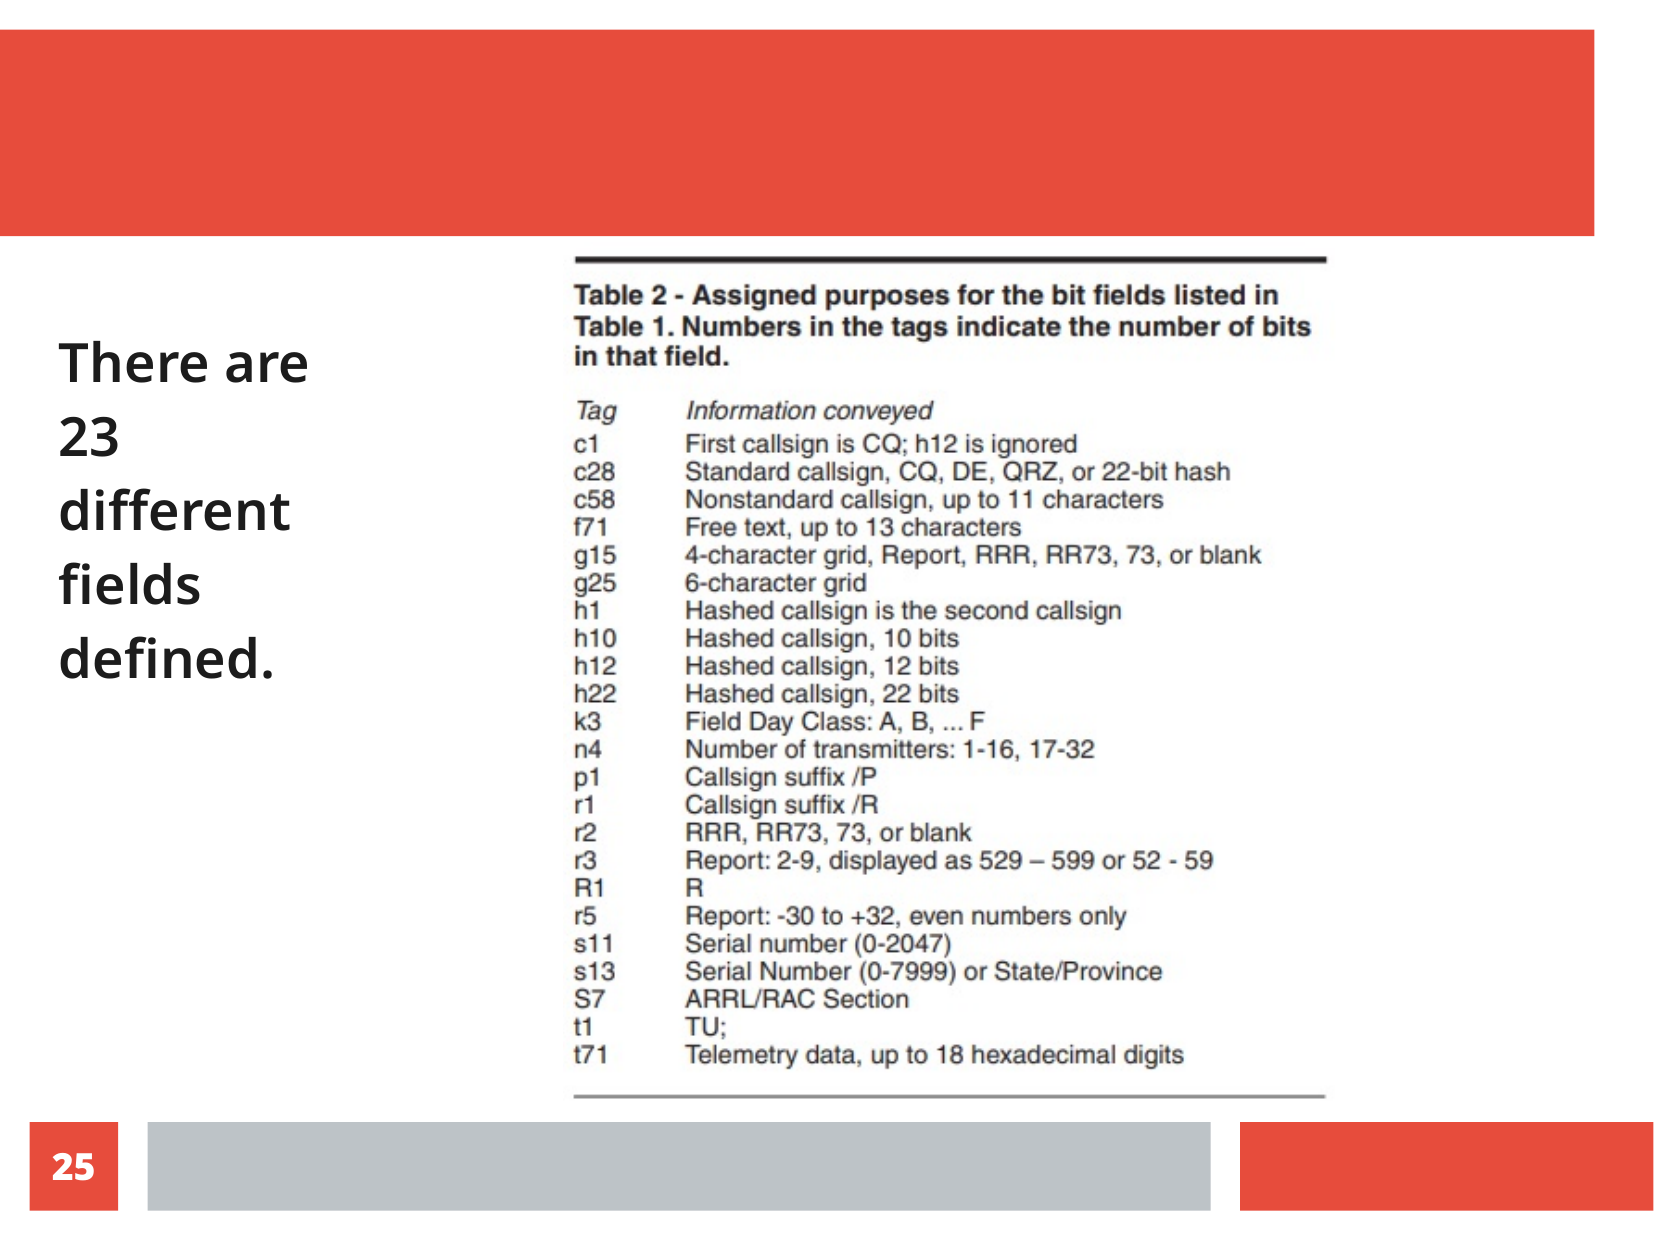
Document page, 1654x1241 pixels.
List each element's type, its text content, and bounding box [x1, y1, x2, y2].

picture [563, 242, 1336, 1110]
list There are 23 different fields defined. [59, 324, 331, 1093]
